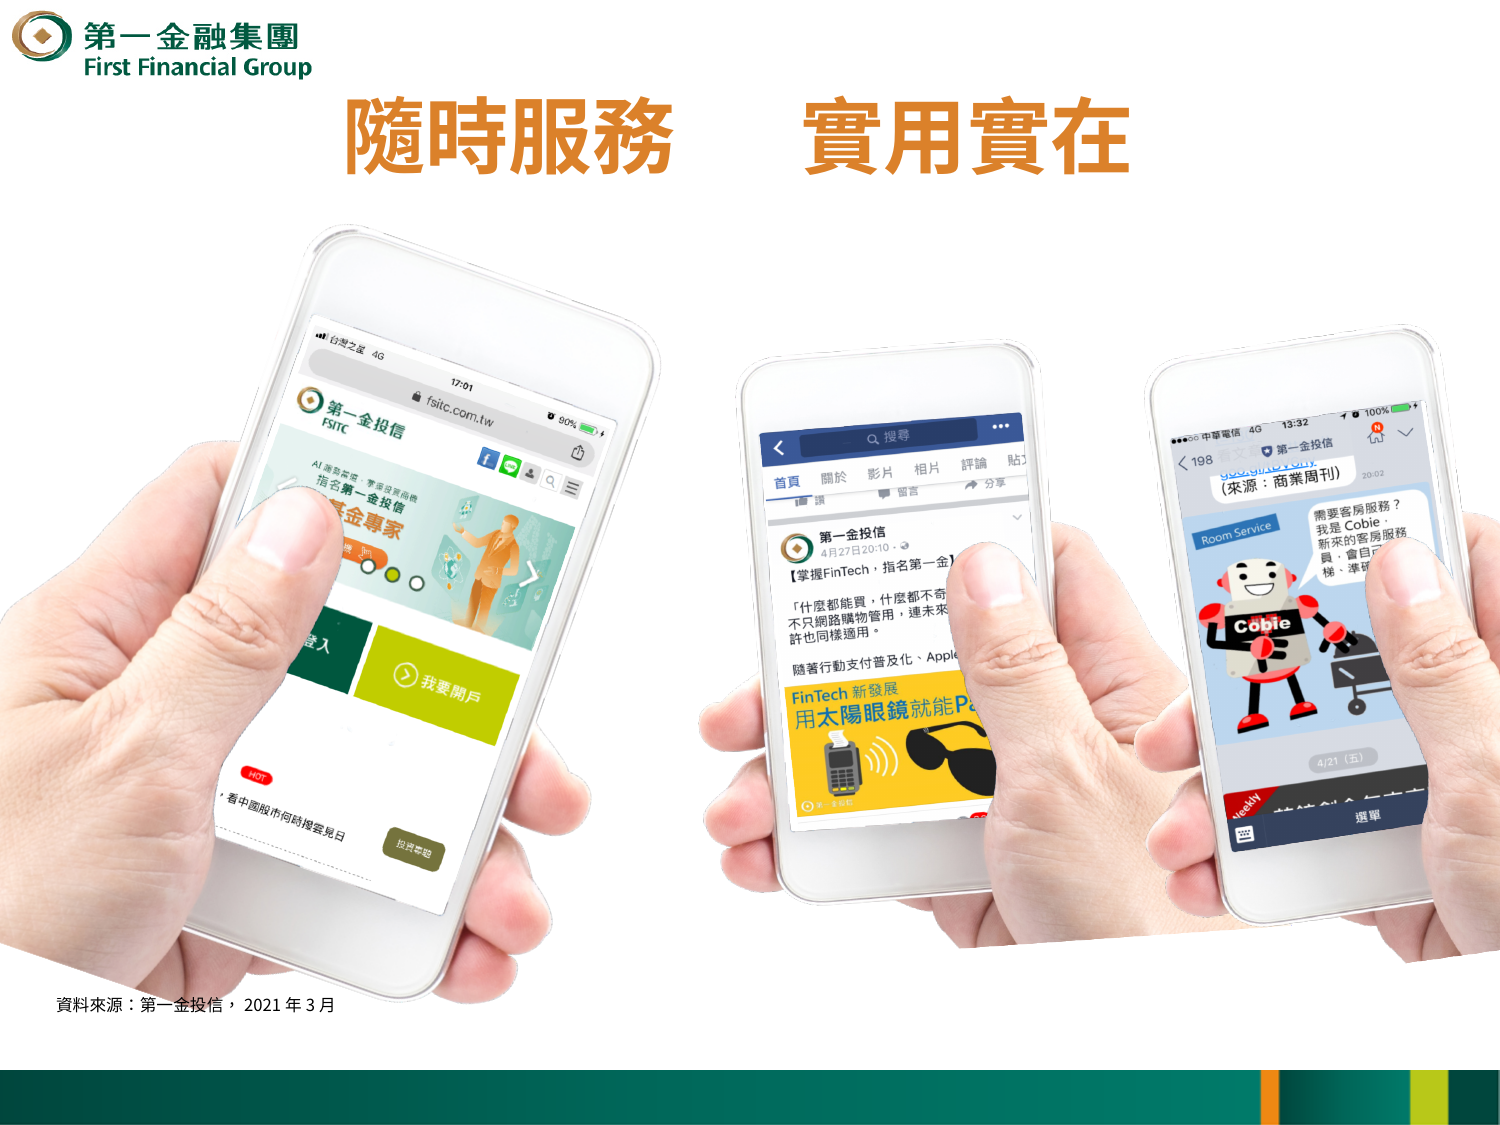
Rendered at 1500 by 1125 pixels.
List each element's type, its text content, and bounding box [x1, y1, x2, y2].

list 資料來源：第一金投信，2021年3月 [41, 987, 1388, 1047]
picture [11, 8, 313, 80]
picture [0, 98, 1500, 987]
picture [0, 1047, 1500, 1125]
title 隨時服務 實用實在 [147, 58, 1329, 211]
